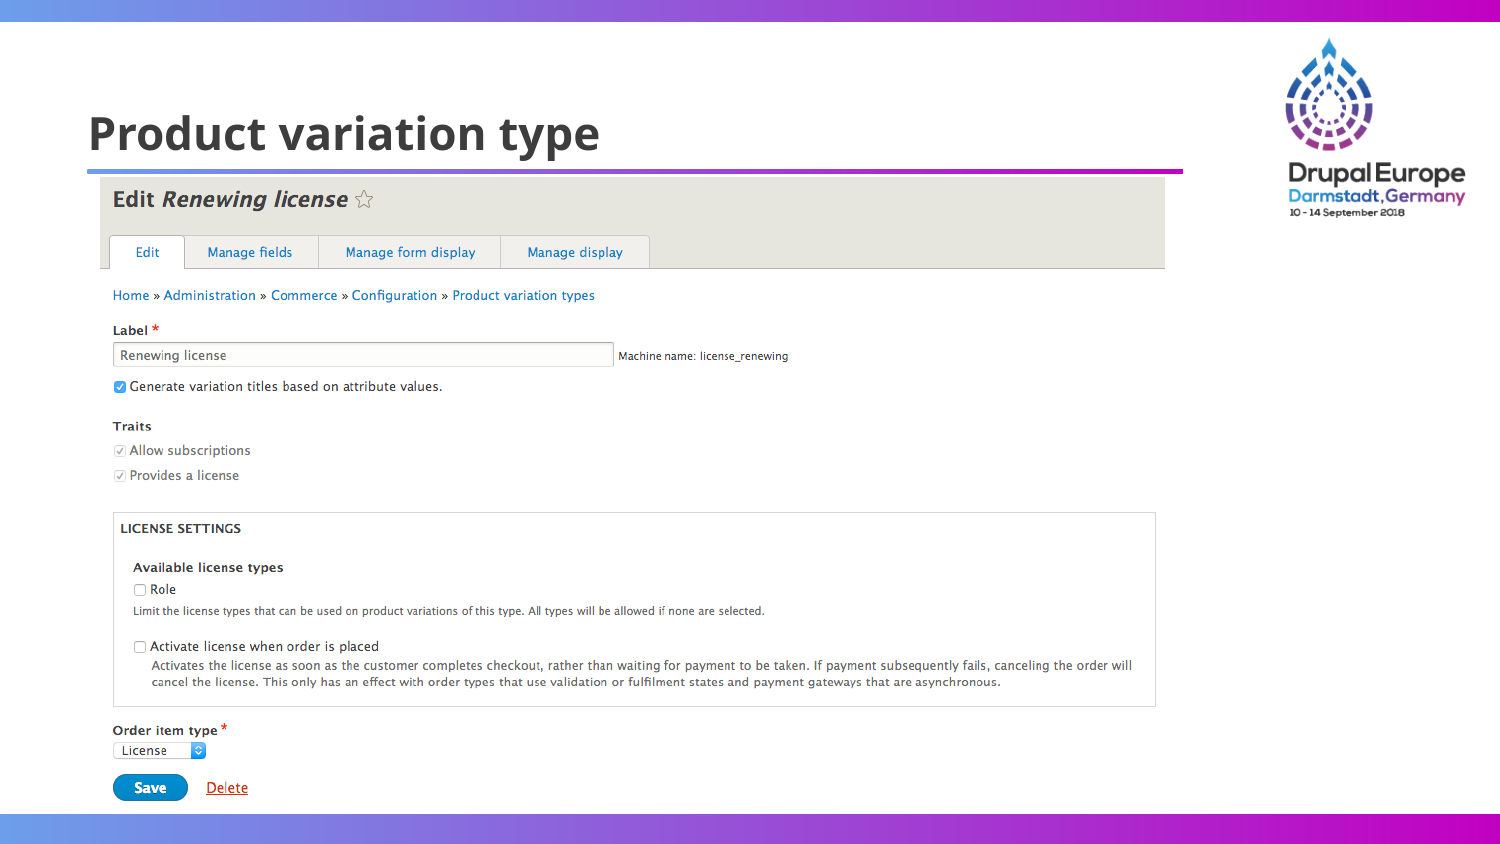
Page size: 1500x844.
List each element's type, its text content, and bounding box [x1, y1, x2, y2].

text_box [0, 814, 1500, 844]
text_box [0, 0, 1500, 22]
text_box Product variation type [72, 89, 964, 176]
text_box [964, 169, 1183, 174]
picture [1285, 37, 1466, 219]
picture [100, 177, 1165, 811]
